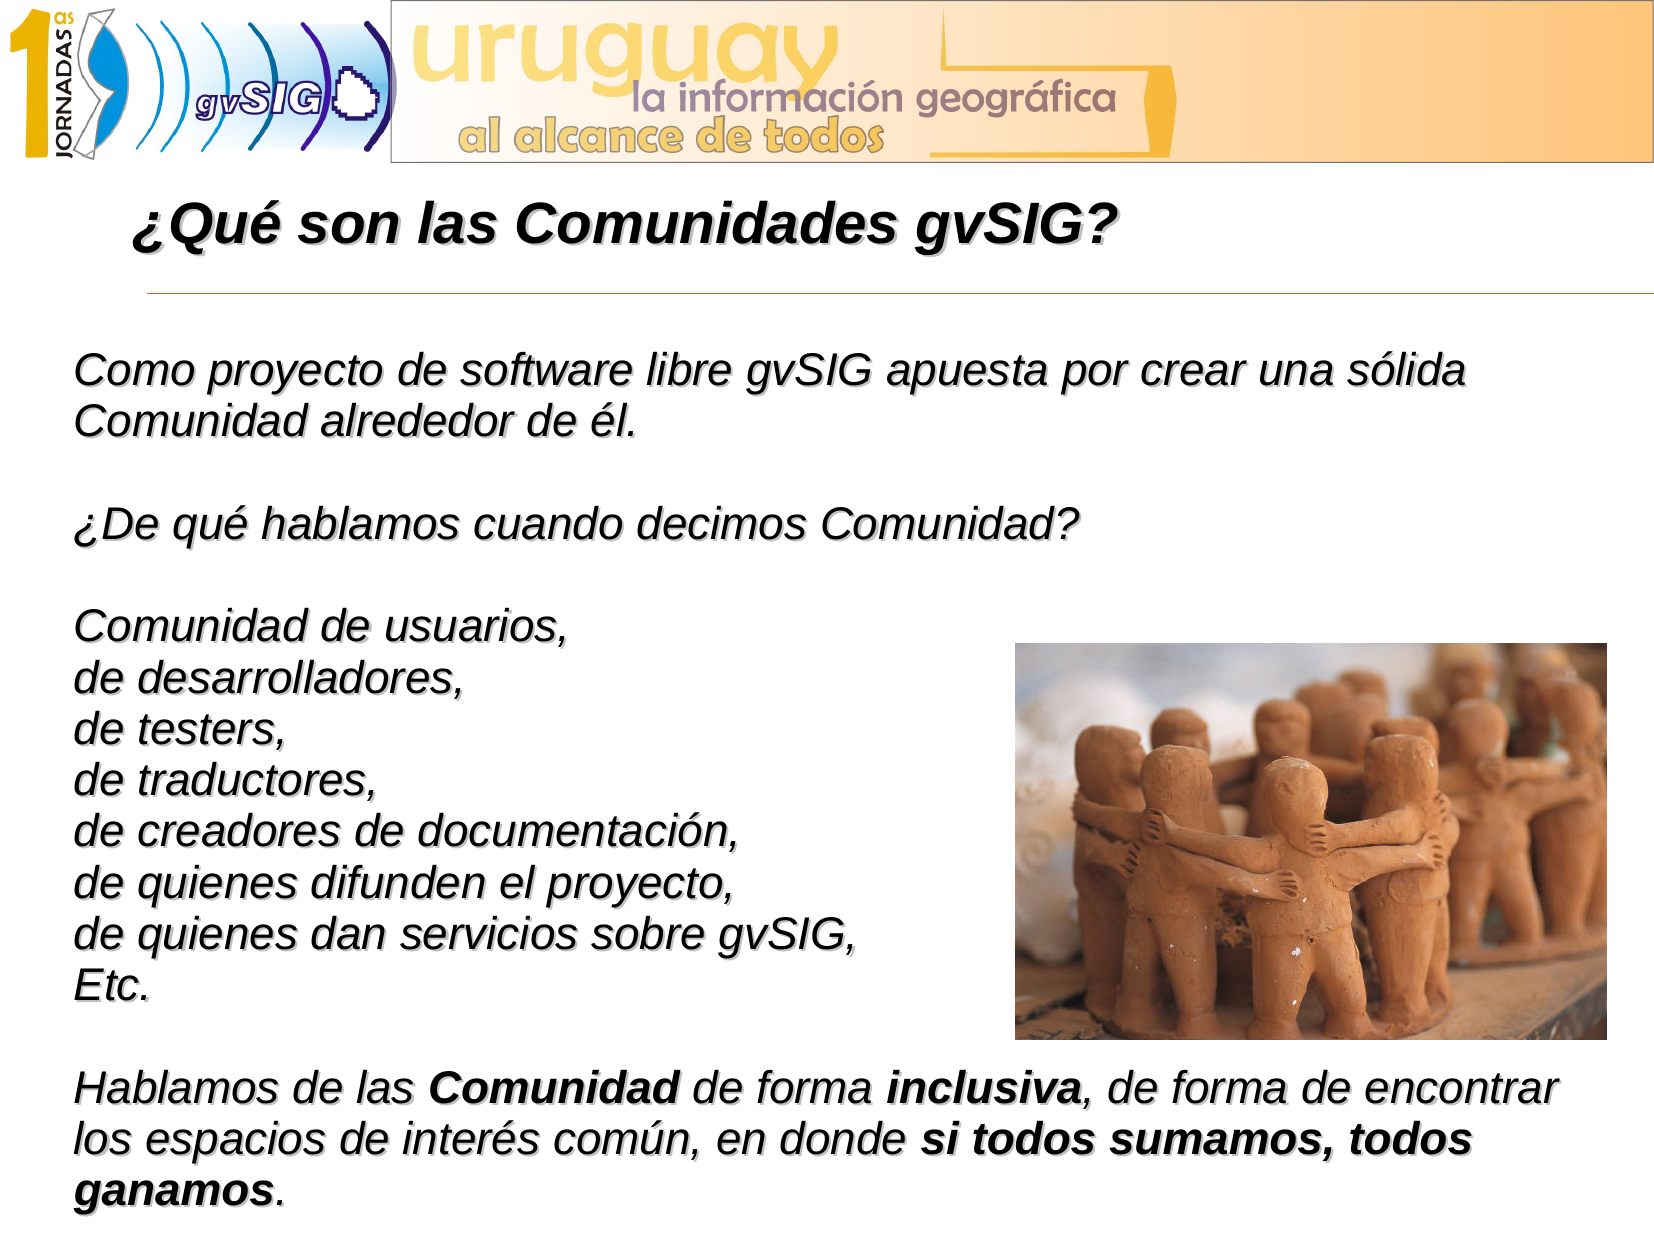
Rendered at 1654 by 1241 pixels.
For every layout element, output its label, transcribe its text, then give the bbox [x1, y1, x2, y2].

picture [1015, 643, 1607, 1040]
text_box ¿Qué son las Comunidades gvSIG? [118, 183, 1241, 273]
text_box Como proyecto de software libre gvSIG apuesta por crear una sólida Comunidad alrededor de él. ¿De qué hablamos cuando decimos Comunidad? Comunidad de usuarios, de desarrolladores, de testers, de traductores, de creadores de documentación, de quienes difunden el proyecto, de quienes dan servicios sobre gvSIG, Etc. Hablamos de las Comunidad de forma inclusiva, de forma de encontrar los espacios de interés común, en donde si todos sumamos, todos ganamos. [59, 336, 1625, 1217]
picture [0, 6, 1181, 163]
